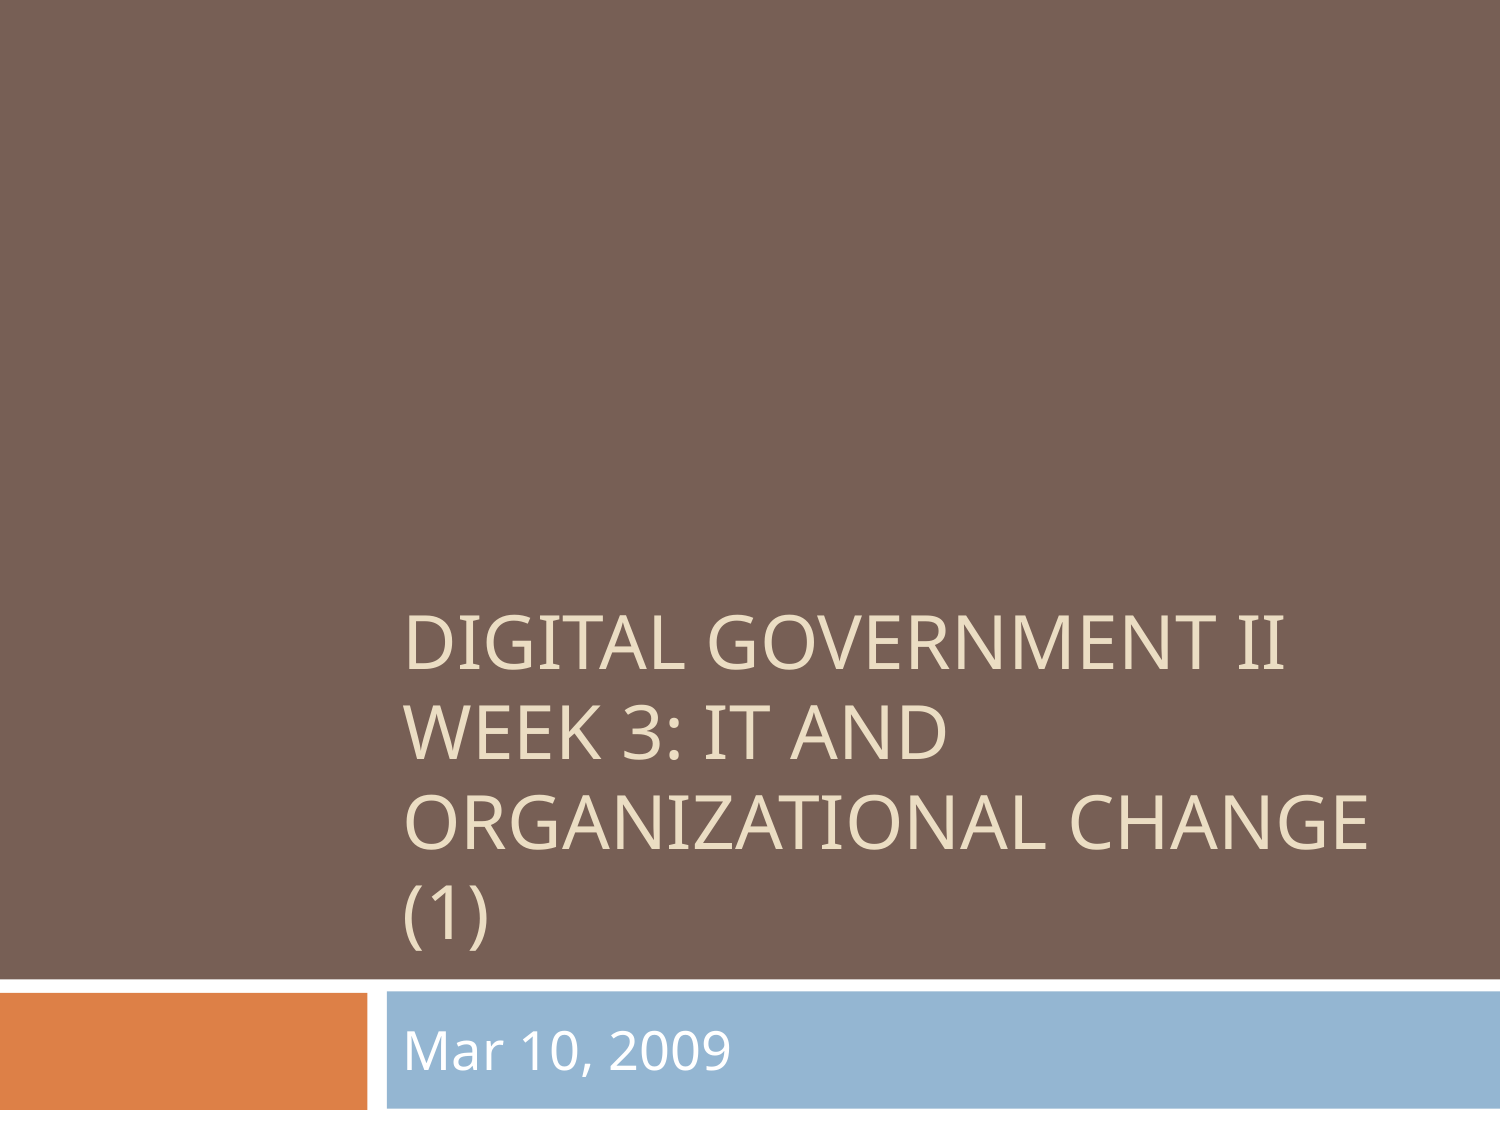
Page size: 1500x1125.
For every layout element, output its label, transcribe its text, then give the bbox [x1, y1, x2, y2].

title DIGITAL GOVERNMENT II WEEK 3: IT AND ORGANIZATIONAL CHANGE (1) [387, 662, 1450, 963]
text_box Mar 10, 2009 [387, 992, 1488, 1105]
